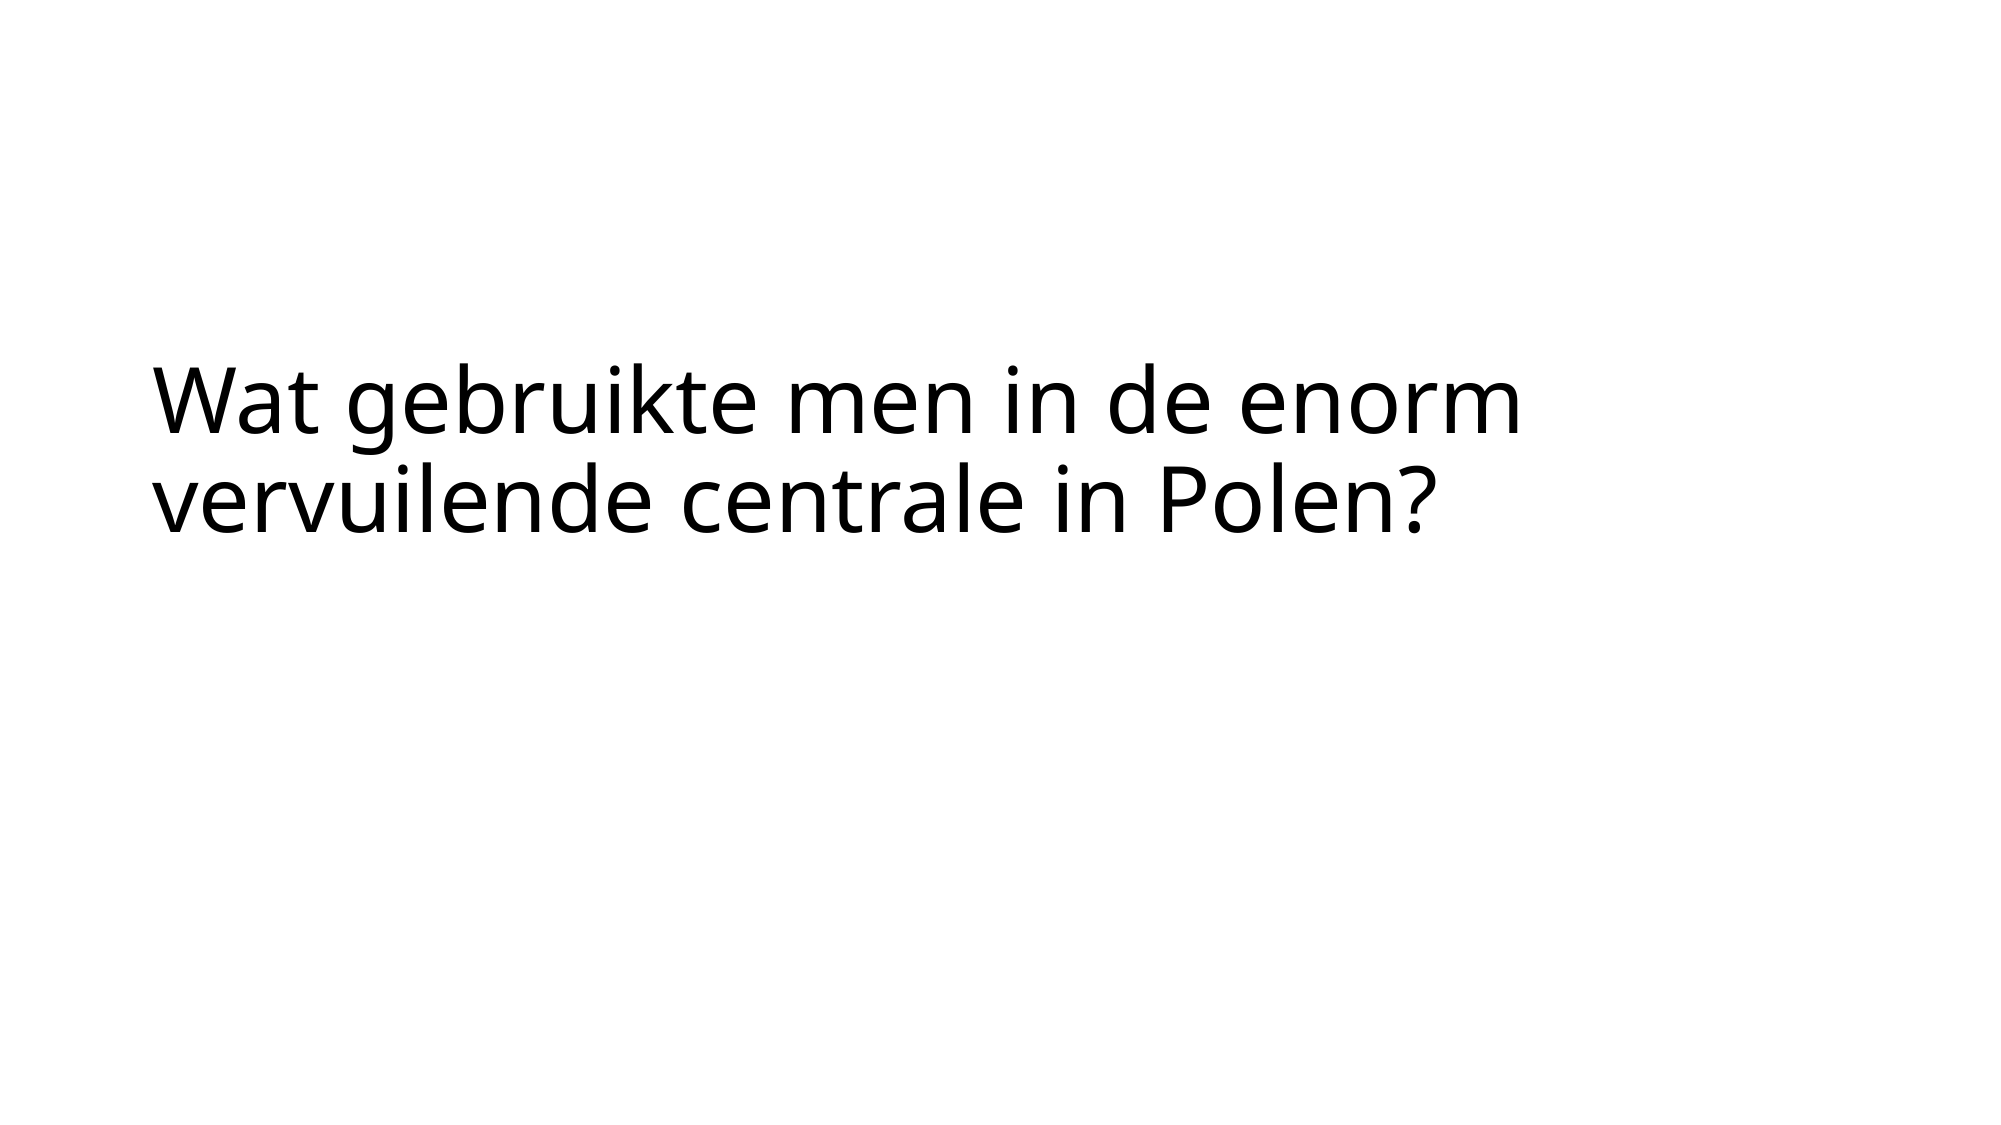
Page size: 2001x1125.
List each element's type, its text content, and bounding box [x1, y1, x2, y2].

title Wat gebruikte men in de enorm vervuilende centrale in Polen? [137, 345, 1863, 563]
